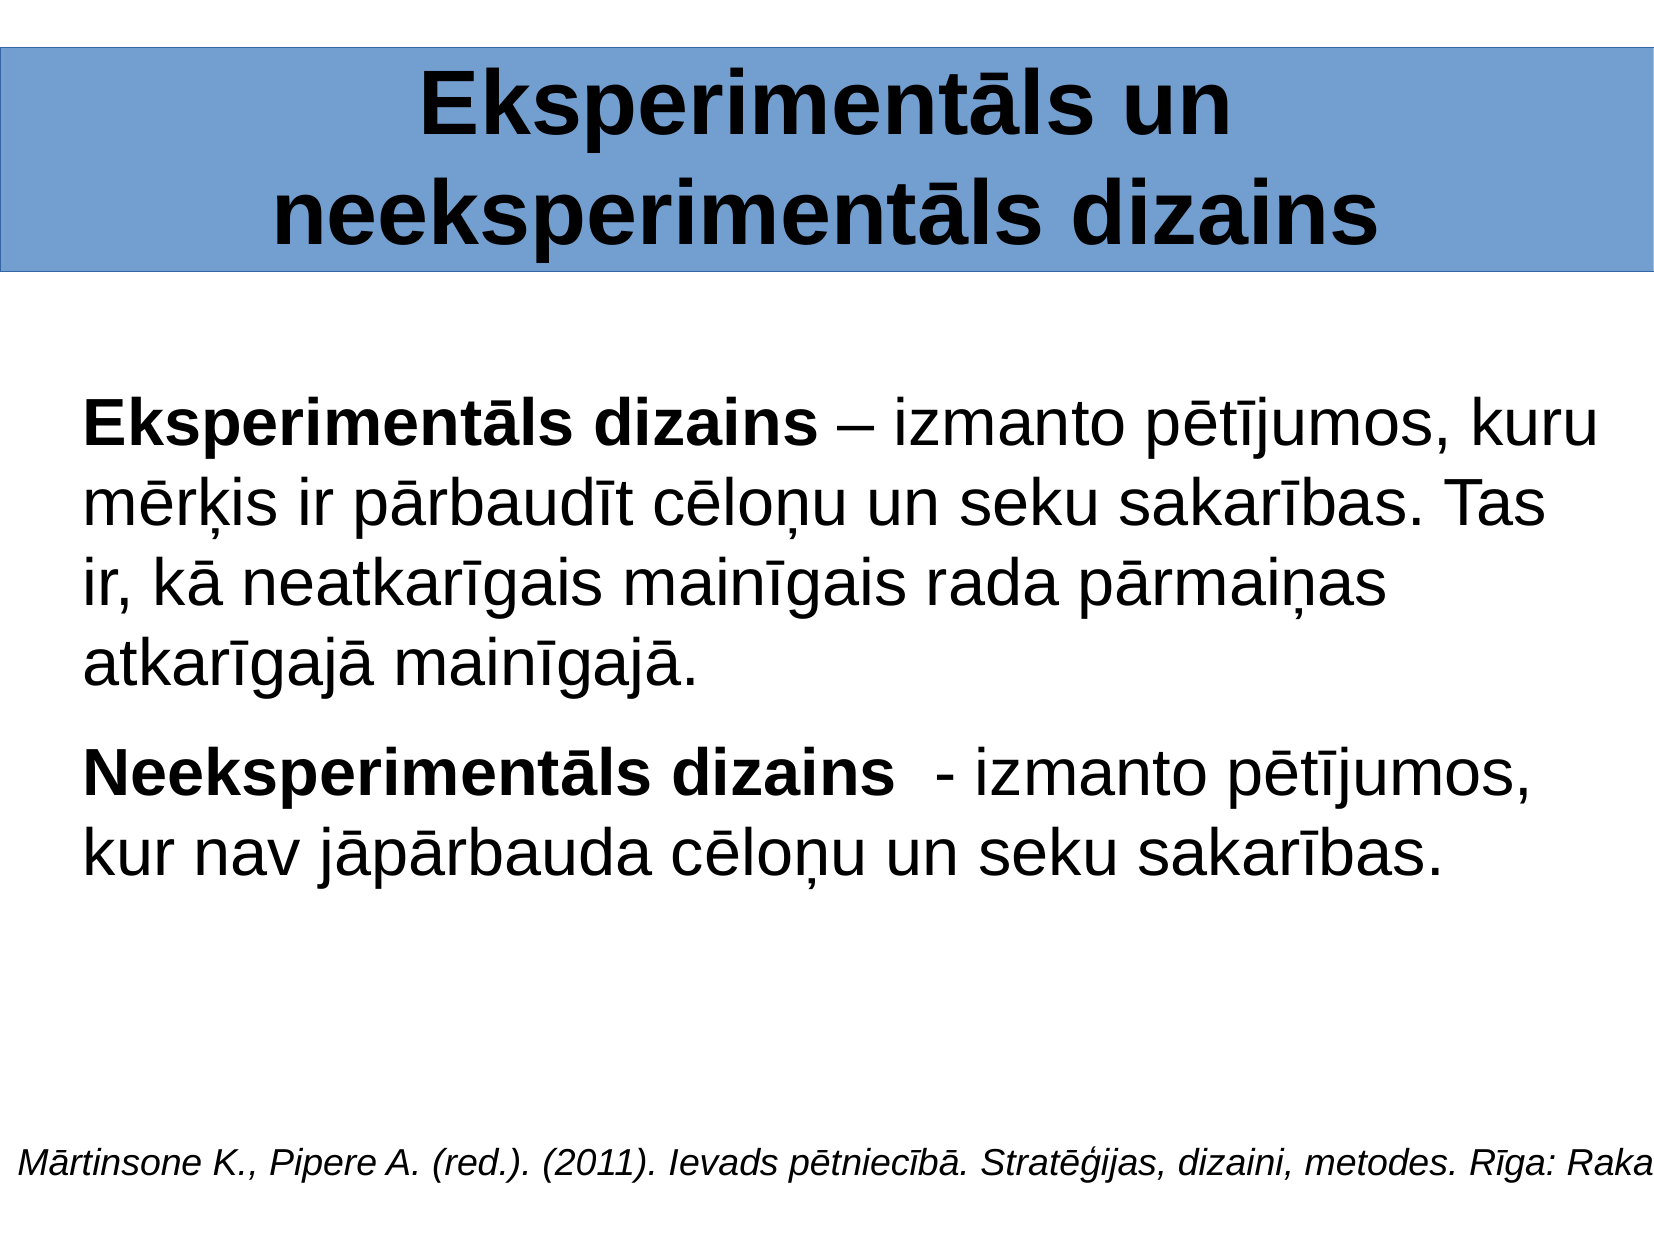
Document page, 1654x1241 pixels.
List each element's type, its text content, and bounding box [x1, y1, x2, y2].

text_box [0, 47, 1654, 272]
list Eksperimentāls dizains – izmanto pētījumos, kuru mērķis ir pārbaudīt cēloņu un seku sakarības. Tas ir, kā neatkarīgais mainīgais rada pārmaiņas atkarīgajā mainīgajā. Neeksperimentāls dizains - izmanto pētījumos, kur nav jāpārbauda cēloņu un seku sakarības. [82, 378, 1619, 1099]
text_box Mārtinsone K., Pipere A. (red.). (2011). Ievads pētniecībā. Stratēģijas, dizaini, metodes. Rīga: Raka [2, 1133, 1654, 1191]
title Eksperimentāls un neeksperimentāls dizains [82, 49, 1571, 257]
